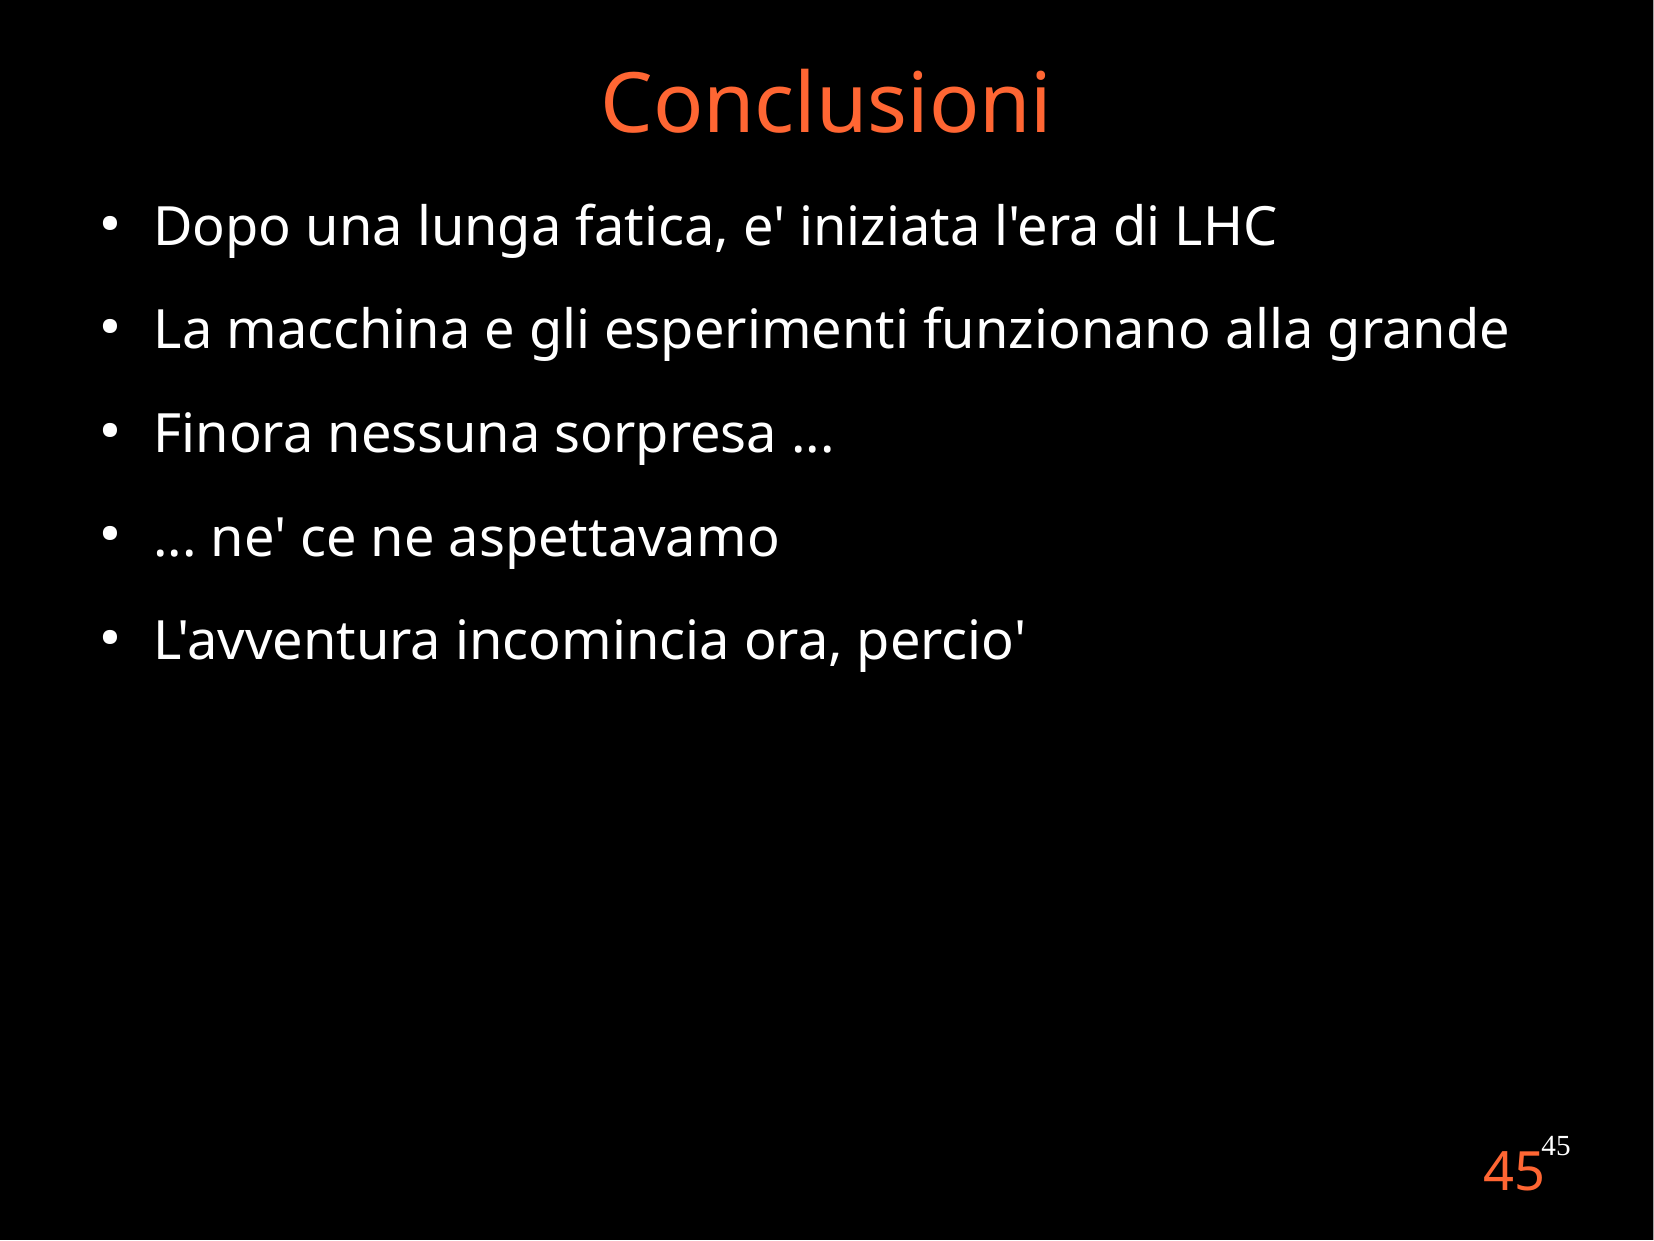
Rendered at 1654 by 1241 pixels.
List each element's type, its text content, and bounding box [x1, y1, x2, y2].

list Dopo una lunga fatica, e' iniziata l'era di LHC La macchina e gli esperimenti funzionano alla grande Finora nessuna sorpresa ... ... ne' ce ne aspettavamo L'avventura incomincia ora, percio' [82, 187, 1571, 1109]
title Conclusioni [82, 47, 1571, 153]
